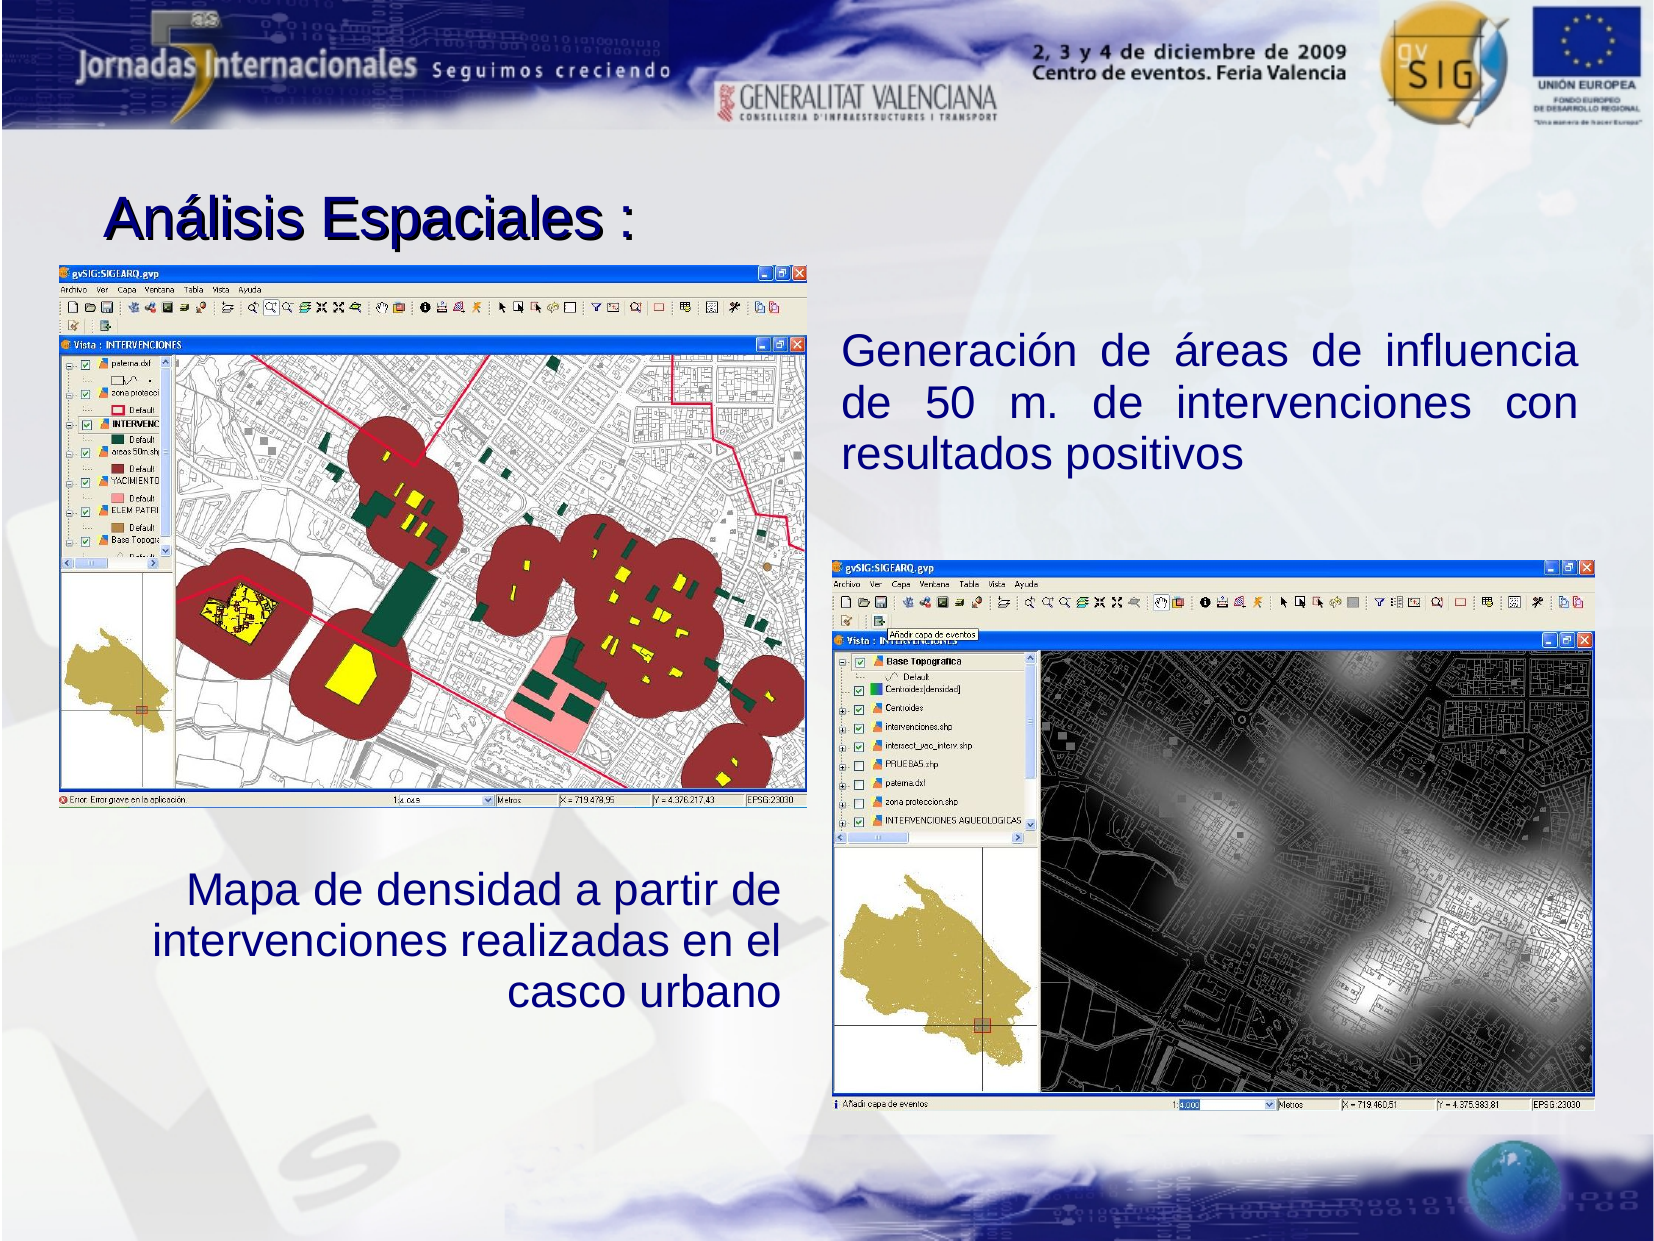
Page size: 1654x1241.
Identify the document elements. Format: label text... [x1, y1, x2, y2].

text_box Generación de áreas de influencia de 50 m. de intervenciones con resultados positivos [826, 318, 1595, 486]
picture [2, 0, 1654, 1241]
text_box Mapa de densidad a partir de intervenciones realizadas en el casco urbano [29, 856, 798, 1025]
text_box Análisis Espaciales : [88, 177, 739, 265]
